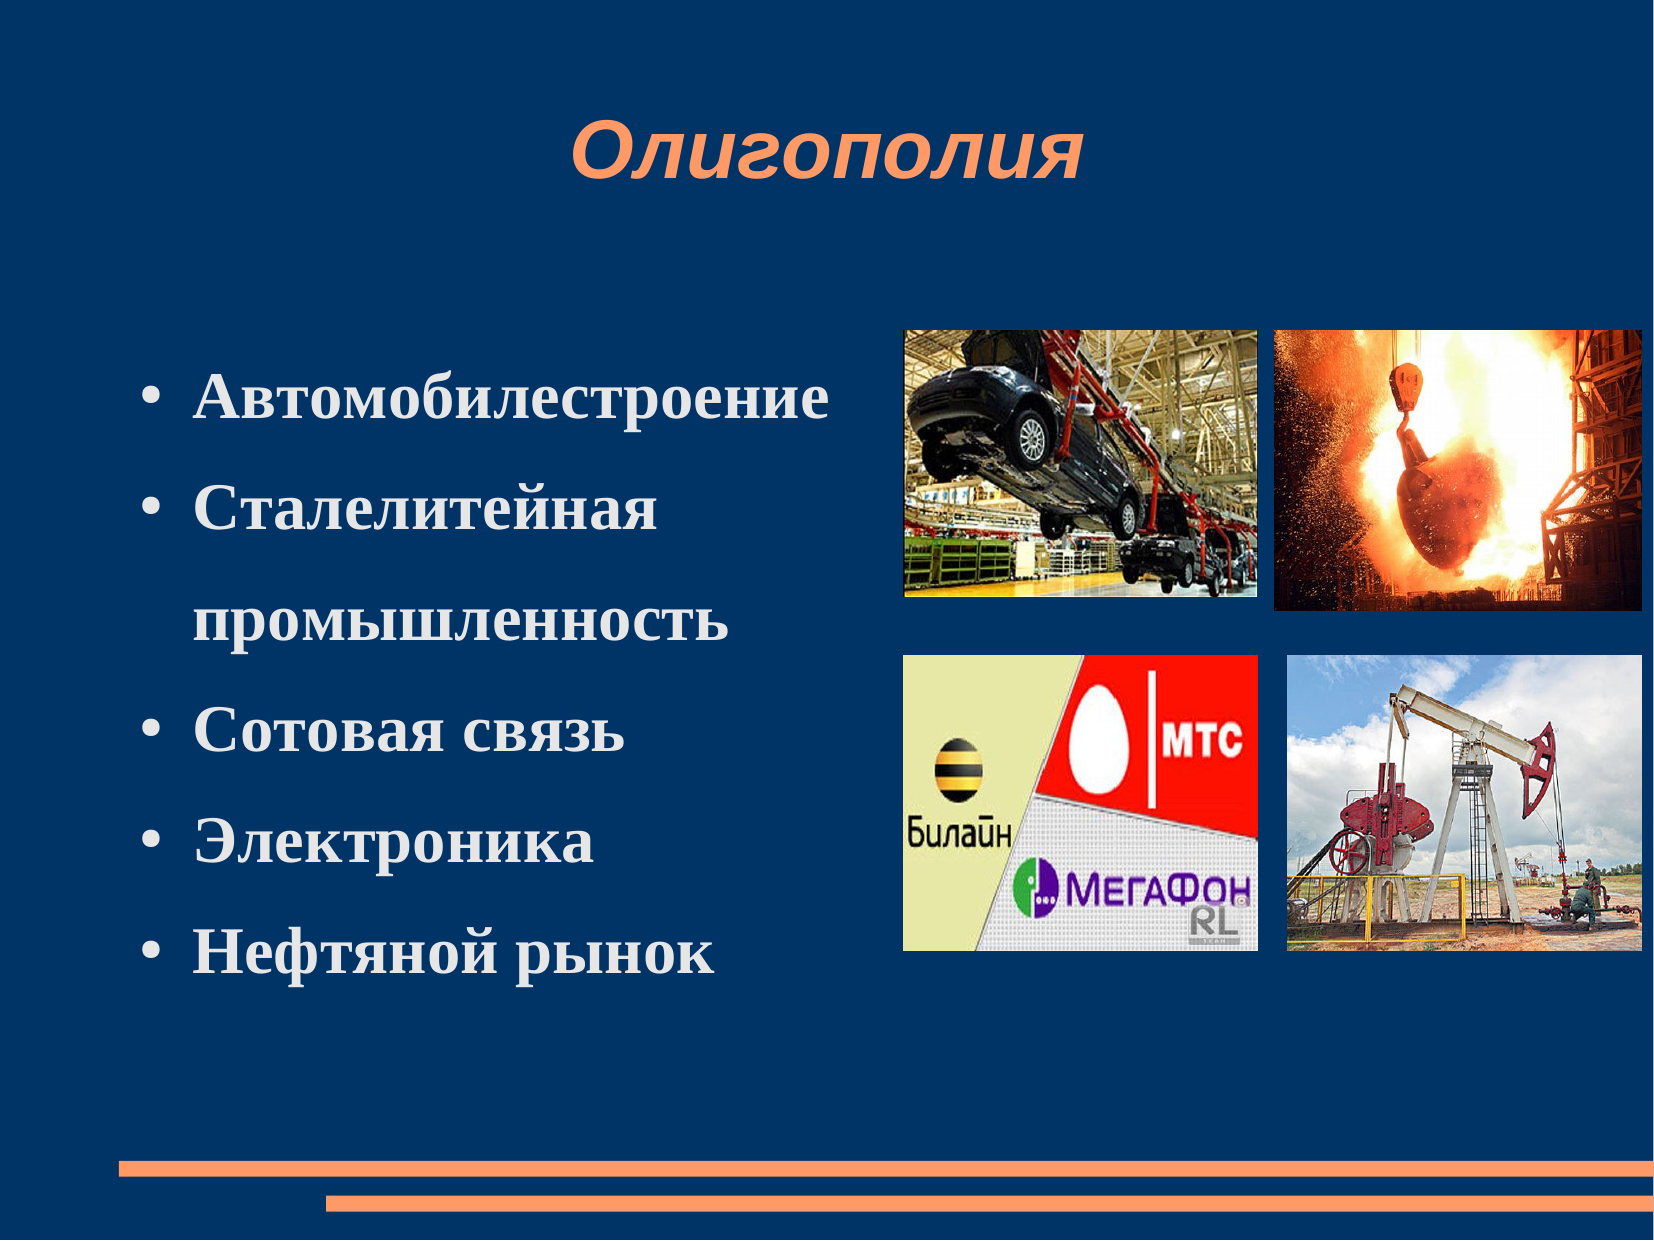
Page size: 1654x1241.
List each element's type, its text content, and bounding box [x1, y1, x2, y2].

picture [903, 330, 1258, 597]
picture [1287, 655, 1642, 951]
picture [903, 655, 1258, 951]
picture [1274, 330, 1642, 611]
list Автомобилестроение Сталелитейная промышленность Сотовая связь Электроника Нефтяной рынок [121, 321, 886, 1123]
title Олигополия [121, 46, 1534, 254]
